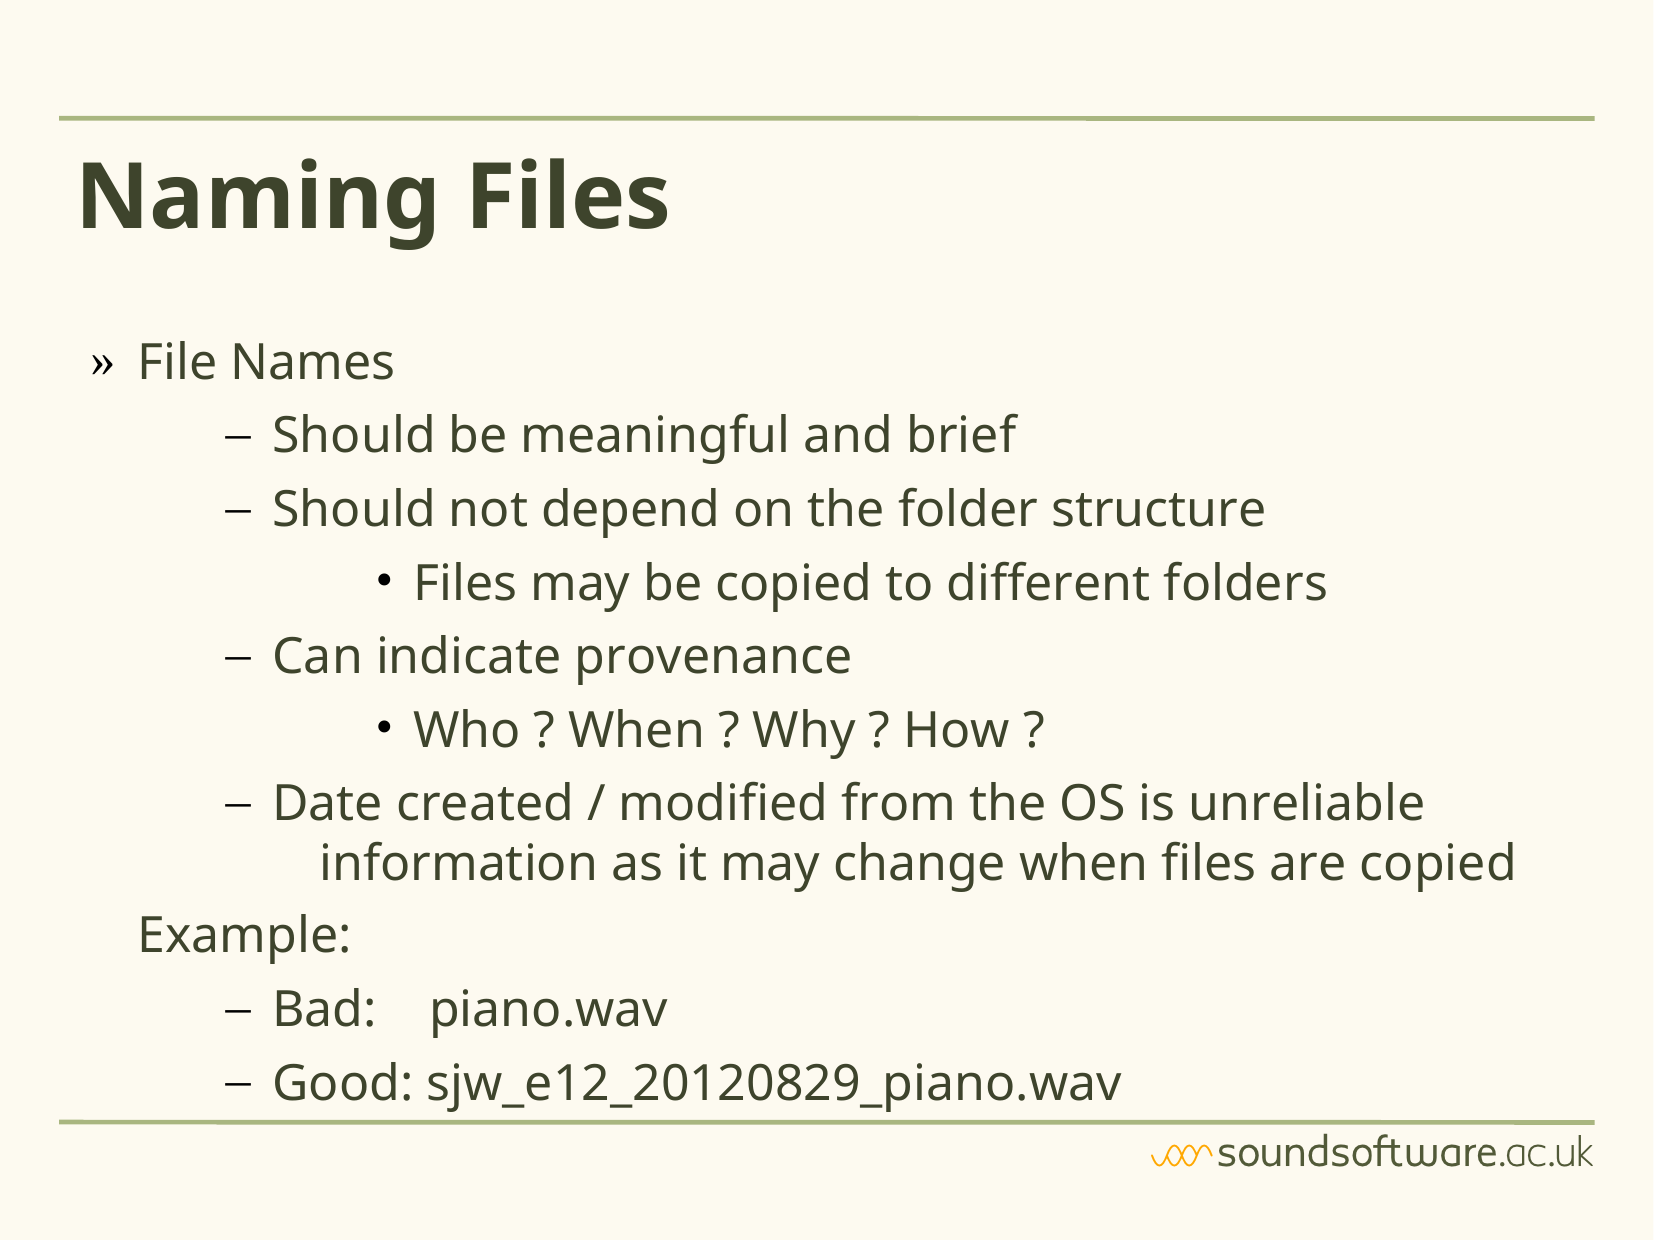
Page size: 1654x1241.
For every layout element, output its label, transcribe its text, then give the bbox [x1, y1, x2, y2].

picture [1151, 1140, 1593, 1167]
list File Names Should be meaningful and brief Should not depend on the folder structure Files may be copied to different folders Can indicate provenance Who ? When ? Why ? How ? Date created / modified from the OS is unreliable information as it may change when files are copied Example: Bad: piano.wav Good: sjw_e12_20120829_piano.wav [59, 321, 1594, 1140]
title Naming Files [59, 109, 1594, 274]
